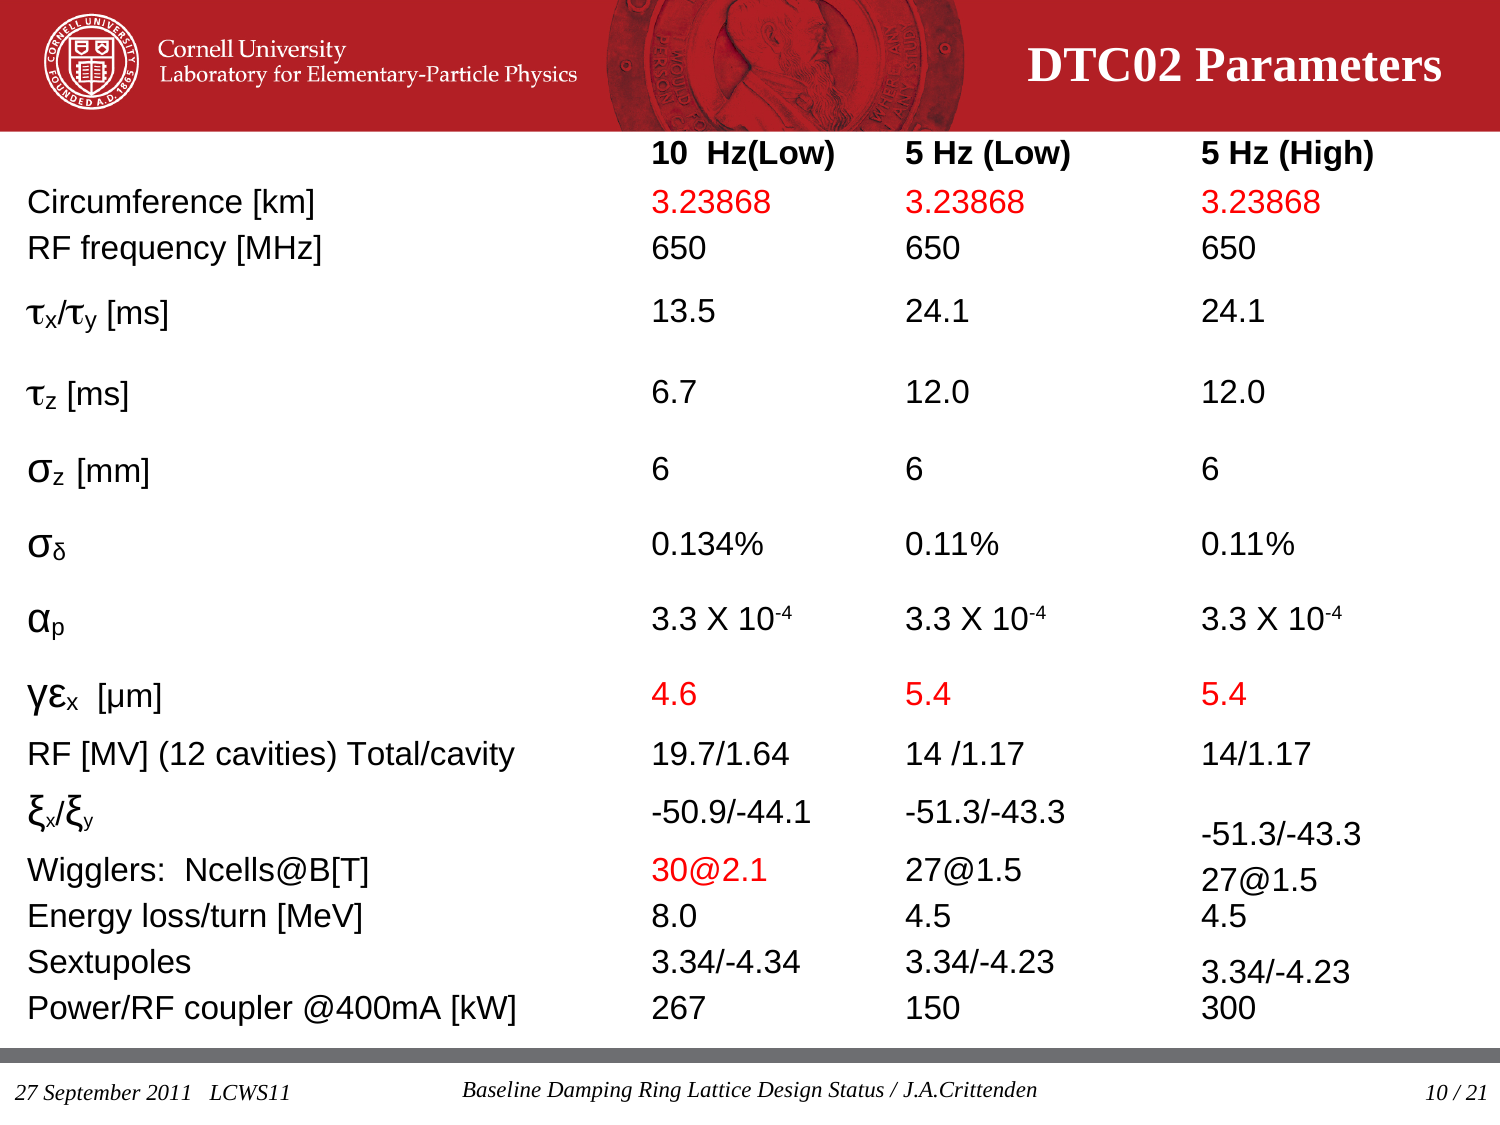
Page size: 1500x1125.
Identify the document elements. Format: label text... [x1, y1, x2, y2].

table_header 5 Hz (Low) [905, 135, 1201, 182]
table_cell γεx [μm] [27, 660, 651, 735]
table_cell 3.34/-4.23 [1201, 943, 1473, 989]
table_cell 3.34/-4.23 [905, 943, 1201, 989]
table_cell 0.134% [651, 511, 905, 585]
picture [0, 0, 1500, 132]
table_cell 14 /1.17 [905, 735, 1201, 781]
table_cell 650 [905, 229, 1201, 275]
table_cell tz [ms] [27, 355, 651, 436]
table_cell RF frequency [MHz] [27, 229, 651, 275]
table_cell 3.3 X 10-4 [651, 585, 905, 660]
table_cell 4.5 [1201, 897, 1473, 943]
table_cell 6 [1201, 436, 1473, 511]
table_cell 12.0 [905, 355, 1201, 436]
table_cell 6 [651, 436, 905, 511]
table_cell 3.3 X 10-4 [1201, 585, 1473, 660]
table_cell 650 [651, 229, 905, 275]
table_cell Wigglers: Ncells@B[T] [27, 850, 651, 897]
table_cell 30@2.1 [651, 850, 905, 897]
table_cell 0.11% [905, 511, 1201, 585]
table_header 10 Hz(Low) [651, 135, 905, 182]
table_cell Circumference [km] [27, 182, 651, 229]
table_cell -50.9/-44.1 [651, 781, 905, 850]
table_cell 4.5 [905, 897, 1201, 943]
table_header 5 Hz (High) [1201, 135, 1473, 182]
table_cell 3.34/-4.34 [651, 943, 905, 989]
table_cell 24.1 [1201, 275, 1473, 355]
table_cell 27@1.5 [905, 850, 1201, 897]
table_cell 4.6 [651, 660, 905, 735]
table_cell αp [27, 585, 651, 660]
table_cell ξx/ξy [27, 781, 651, 850]
table_cell σδ [27, 511, 651, 585]
table_cell 6 [905, 436, 1201, 511]
table_cell RF [MV] (12 cavities) Total/cavity [27, 735, 651, 781]
table_cell 6.7 [651, 355, 905, 436]
table_header [27, 135, 651, 182]
table_cell 5.4 [905, 660, 1201, 735]
table_cell 150 [905, 989, 1201, 1035]
table_cell 3.3 X 10-4 [905, 585, 1201, 660]
table_cell Sextupoles [27, 943, 651, 989]
table_cell 0.11% [1201, 511, 1473, 585]
table_cell 3.23868 [651, 182, 905, 229]
table_cell 13.5 [651, 275, 905, 355]
table_cell 650 [1201, 229, 1473, 275]
table_cell 12.0 [1201, 355, 1473, 436]
table_cell σz [mm] [27, 436, 651, 511]
table_cell -51.3/-43.3 [905, 781, 1201, 850]
table_cell 27@1.5 [1201, 850, 1473, 897]
table_cell 5.4 [1201, 660, 1473, 735]
table_cell 14/1.17 [1201, 735, 1473, 781]
table_cell 19.7/1.64 [651, 735, 905, 781]
table_cell Power/RF coupler @400mA [kW] [27, 989, 651, 1035]
text_box DTC02 Parameters [1012, 29, 1500, 121]
table_cell 3.23868 [905, 182, 1201, 229]
table_cell 24.1 [905, 275, 1201, 355]
table_cell 300 [1201, 989, 1473, 1035]
table_cell tx/ty [ms] [27, 275, 651, 355]
table_cell Energy loss/turn [MeV] [27, 897, 651, 943]
table_cell 8.0 [651, 897, 905, 943]
table_cell 3.23868 [1201, 182, 1473, 229]
table_cell -51.3/-43.3 [1201, 781, 1473, 850]
table_cell 267 [651, 989, 905, 1035]
